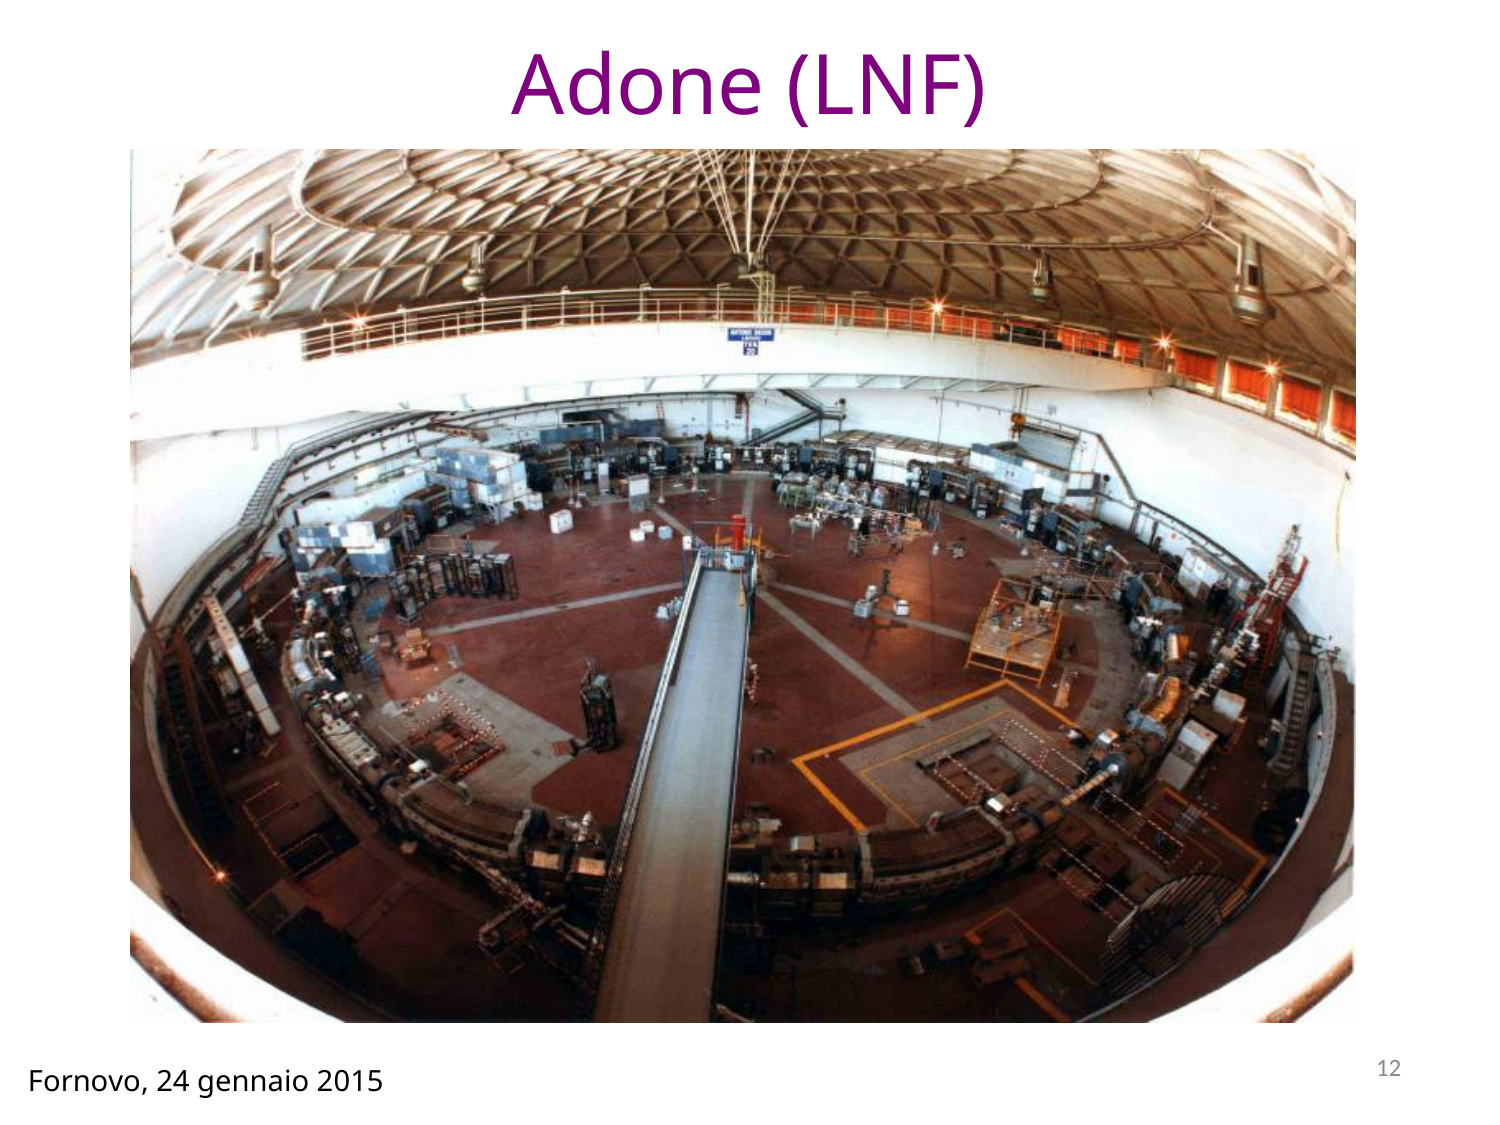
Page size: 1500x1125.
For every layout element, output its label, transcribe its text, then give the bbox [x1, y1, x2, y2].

text_box Adone (LNF) [75, 0, 1424, 148]
picture [130, 149, 1356, 1023]
text_box <numero> [1074, 1042, 1417, 1095]
